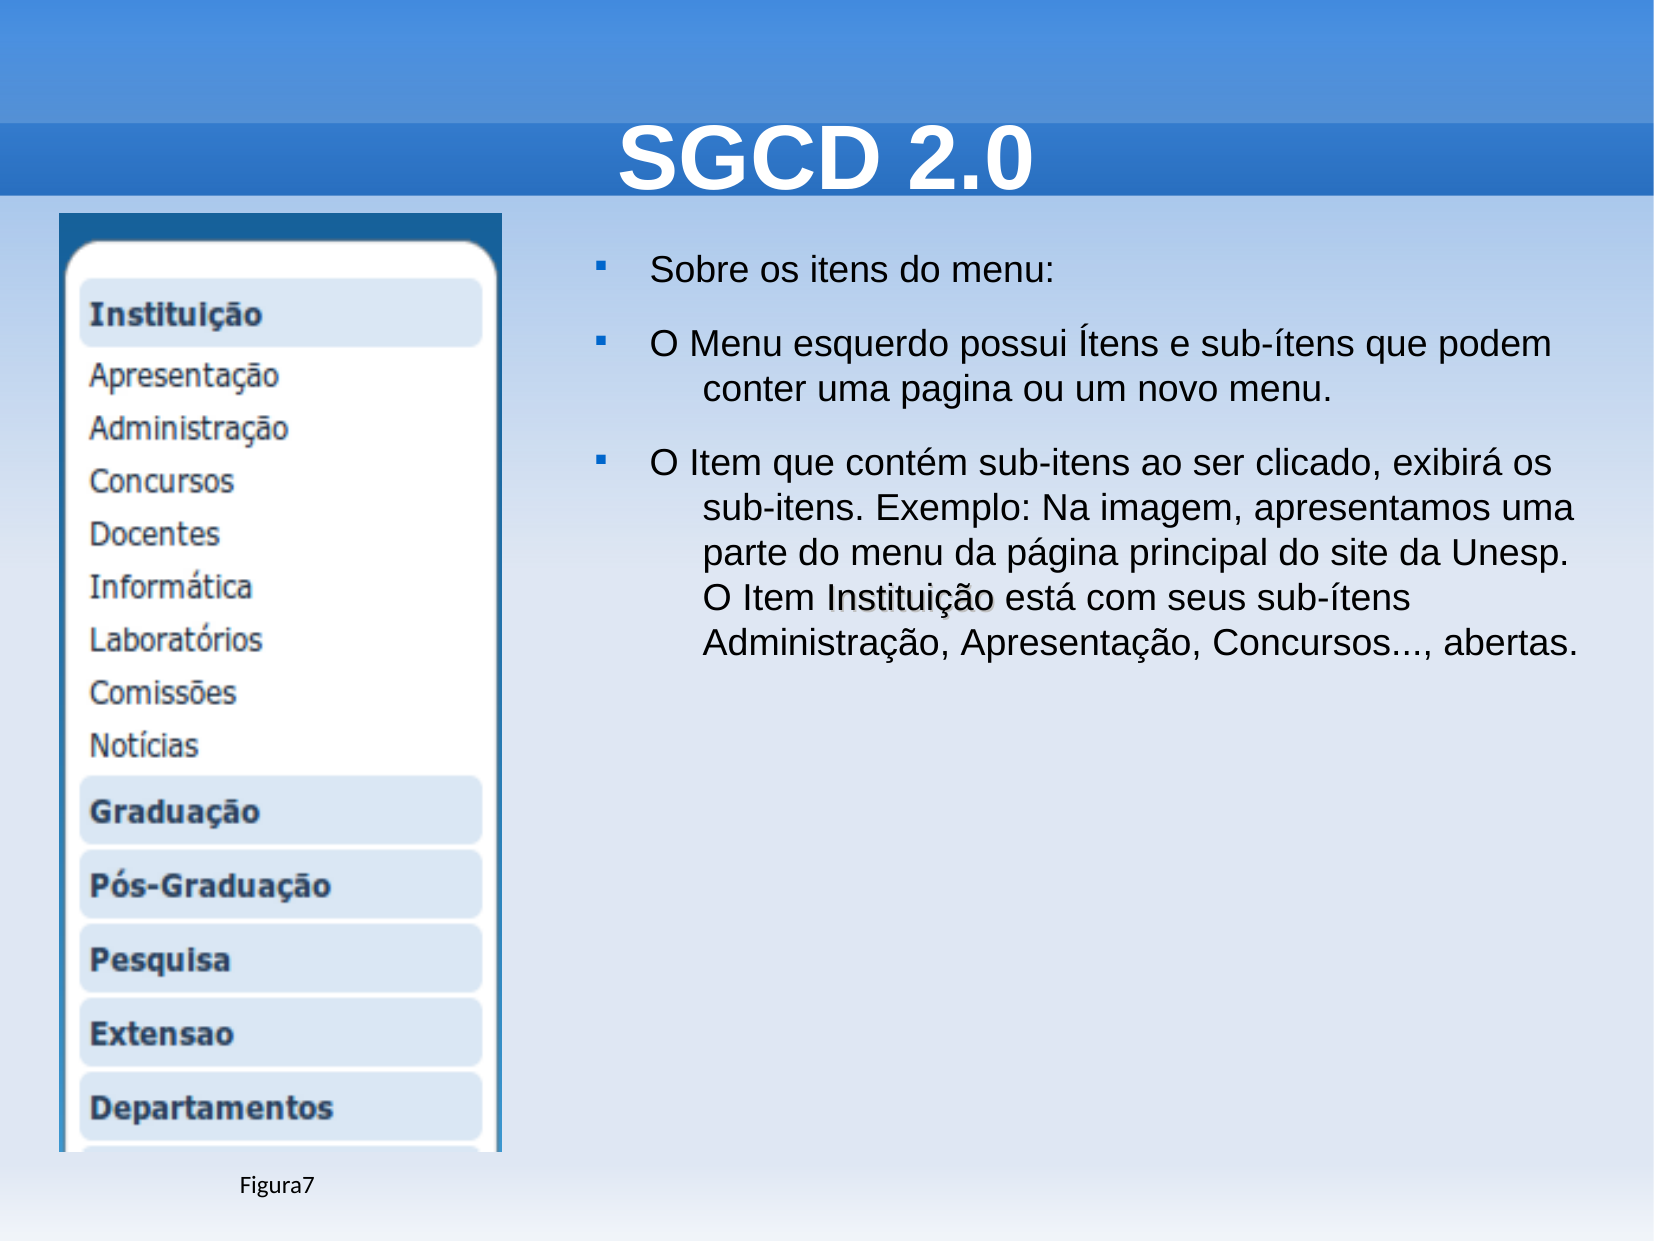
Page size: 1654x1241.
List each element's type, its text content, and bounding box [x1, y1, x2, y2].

picture [0, 0, 1654, 1241]
text_box Figura7 [129, 1160, 426, 1206]
list Sobre os itens do menu: O Menu esquerdo possui Ítens e sub-ítens que podem conter uma pagina ou um novo menu. O Item que contém sub-itens ao ser clicado, exibirá os sub-itens. Exemplo: Na imagem, apresentamos uma parte do menu da página principal do site da Unesp. O Item Instituição está com seus sub-ítens Administração, Apresentação, Concursos..., abertas. [561, 244, 1595, 886]
title SGCD 2.0 [82, 49, 1571, 257]
